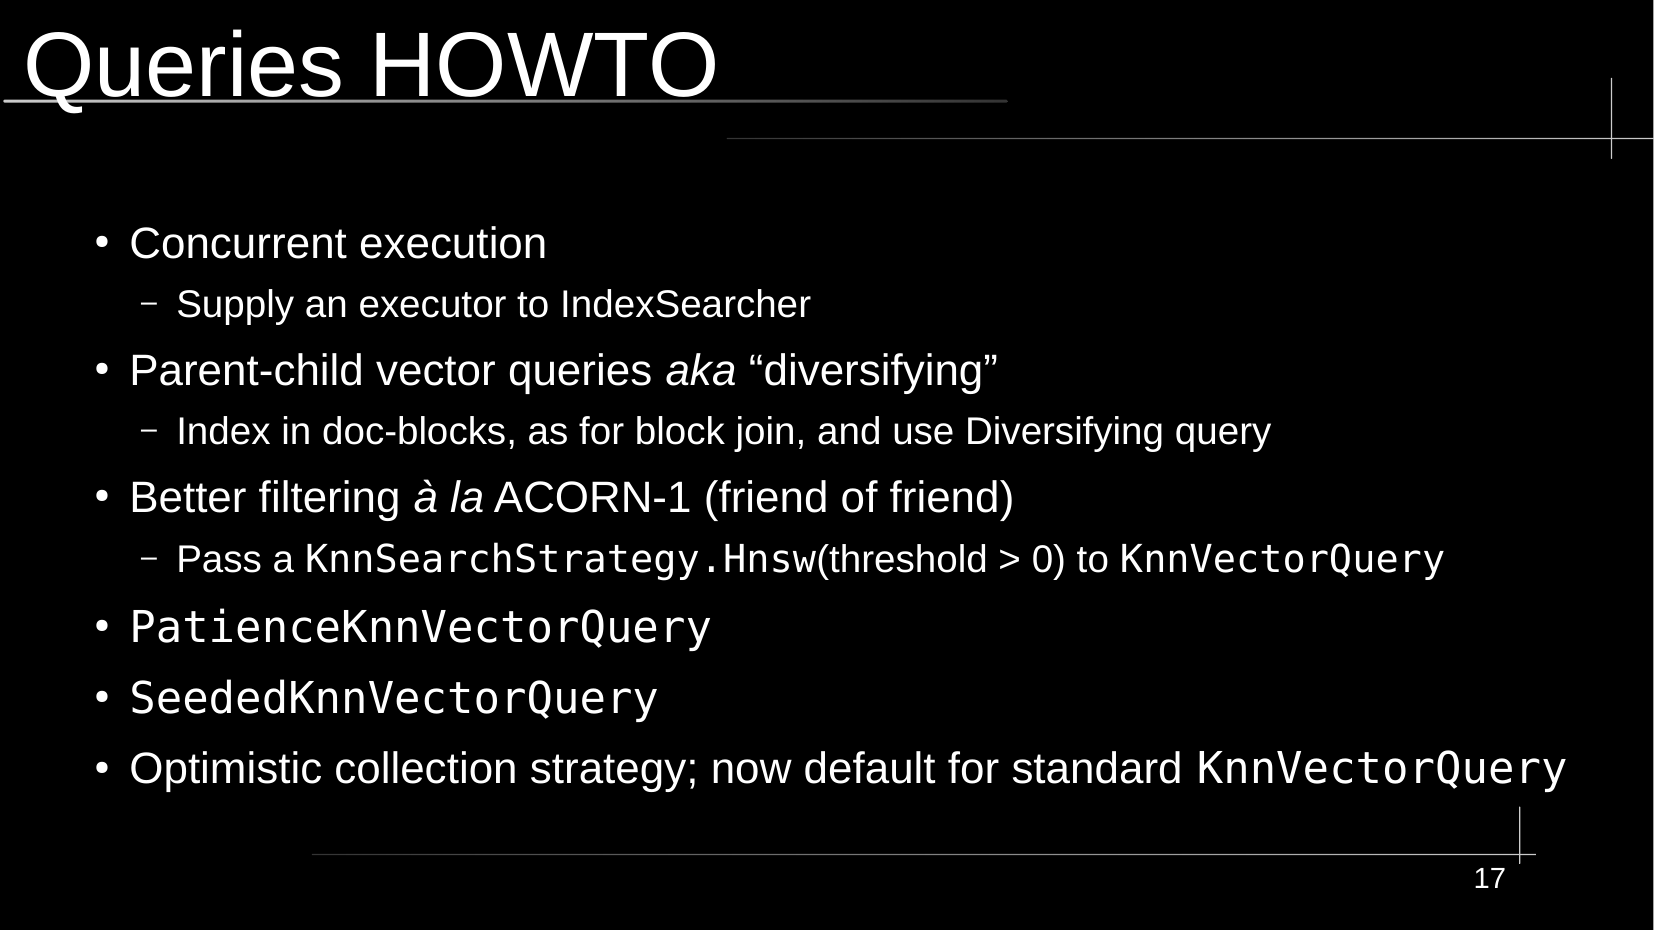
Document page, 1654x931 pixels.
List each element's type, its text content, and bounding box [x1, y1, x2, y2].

list Concurrent execution Supply an executor to IndexSearcher Parent-child vector queries aka “diversifying” Index in doc-blocks, as for block join, and use Diversifying query Better filtering à la ACORN-1 (friend of friend) Pass a KnnSearchStrategy.Hnsw(threshold > 0) to KnnVectorQuery PatienceKnnVectorQuery SeededKnnVectorQuery Optimistic collection strategy; now default for standard KnnVectorQuery [82, 150, 1571, 826]
title Queries HOWTO [23, 0, 1589, 168]
